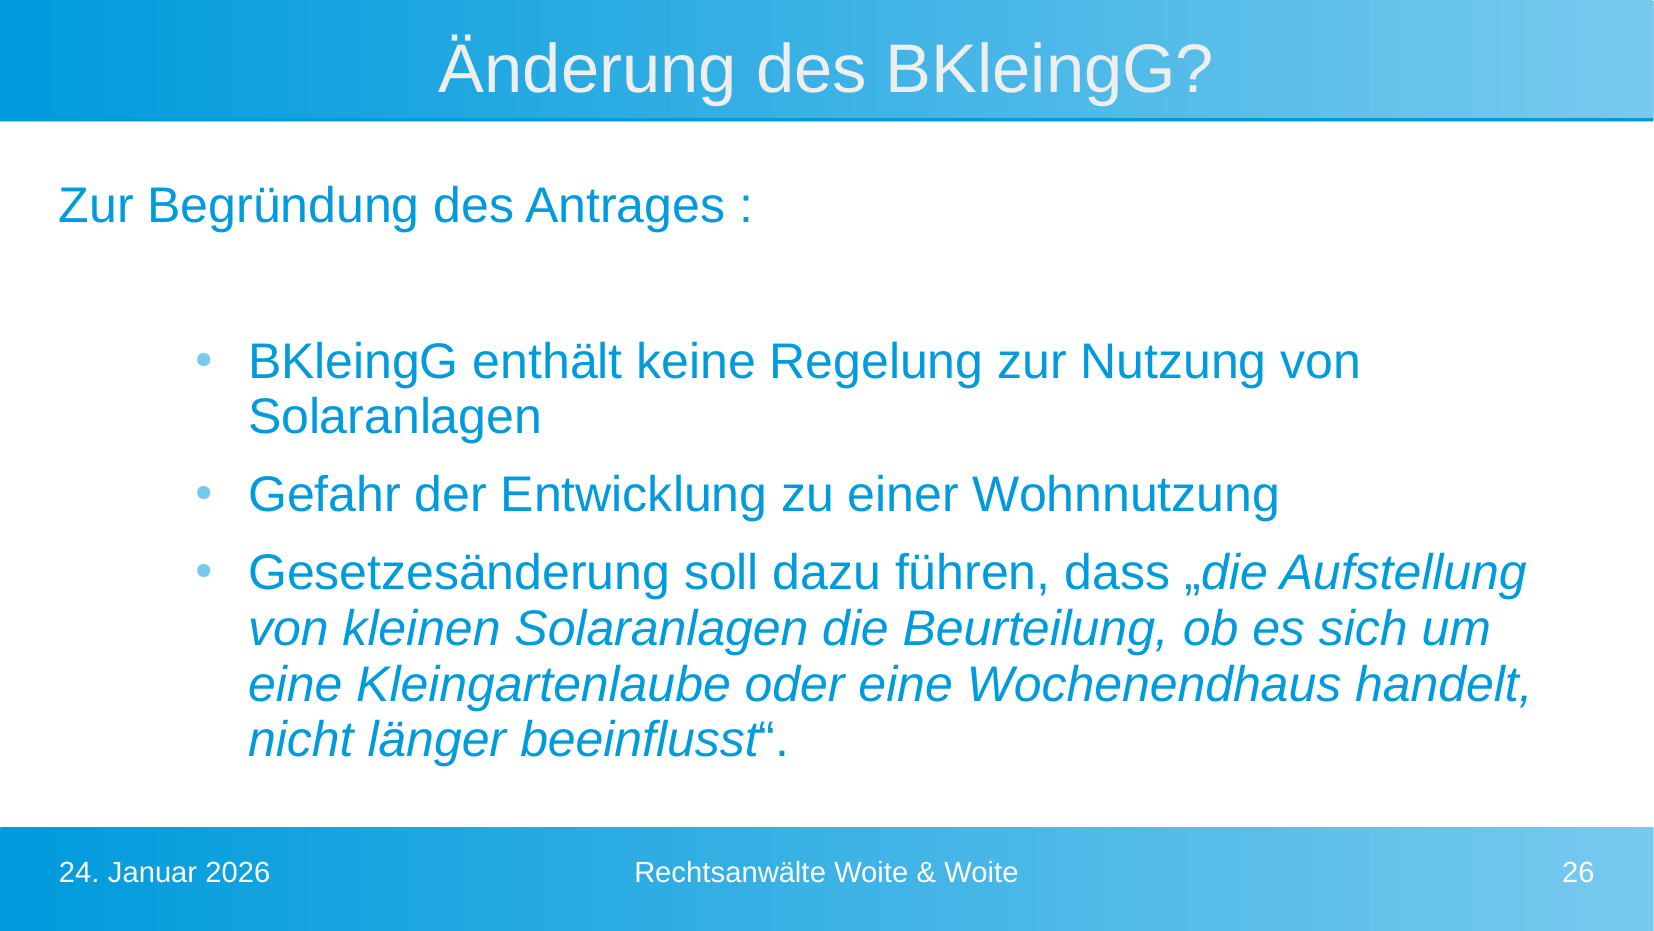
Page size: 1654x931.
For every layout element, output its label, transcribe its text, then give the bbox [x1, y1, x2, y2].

list Zur Begründung des Antrages : BKleingG enthält keine Regelung zur Nutzung von Solaranlagen Gefahr der Entwicklung zu einer Wohnnutzung Gesetzesänderung soll dazu führen, dass „die Aufstellung von kleinen Solaranlagen die Beurteilung, ob es sich um eine Kleingartenlaube oder eine Wochenendhaus handelt, nicht länger beeinflusst“. [59, 177, 1595, 768]
title Änderung des BKleingG? [59, 29, 1595, 108]
